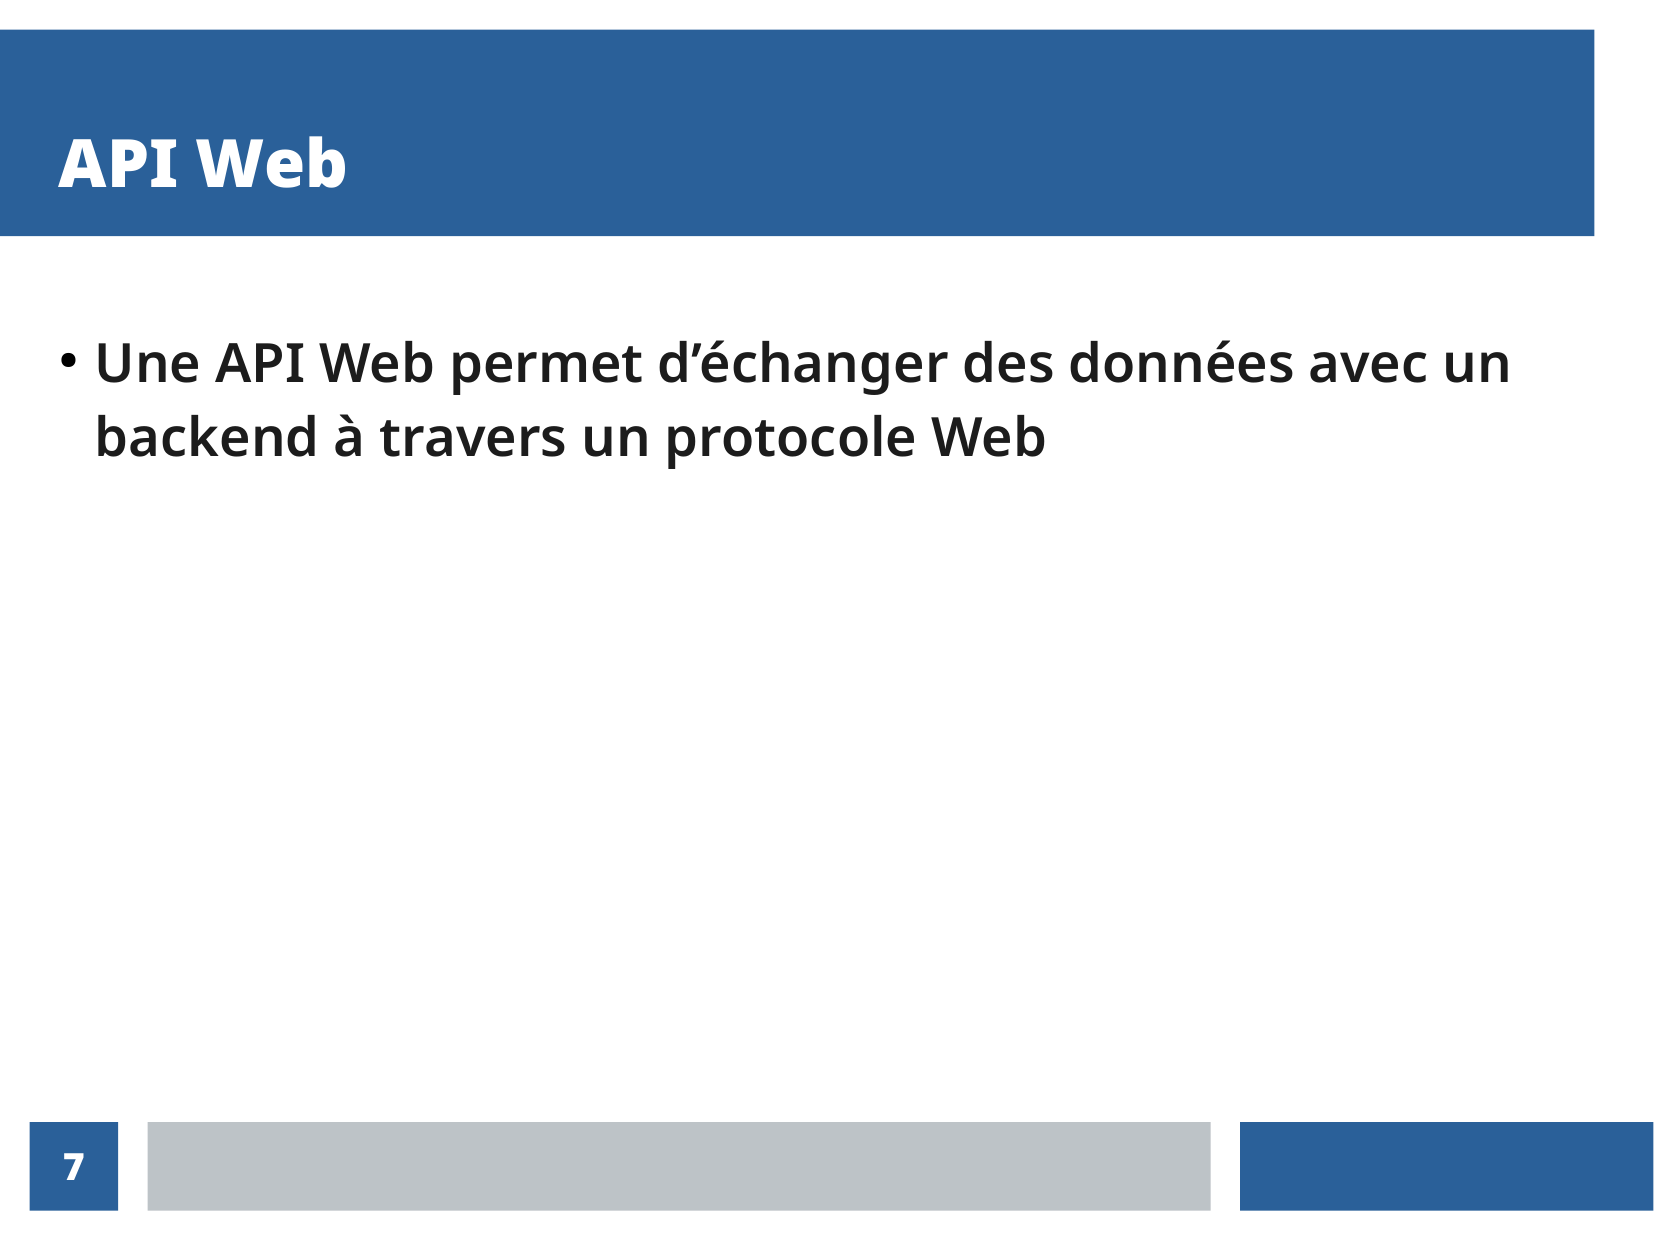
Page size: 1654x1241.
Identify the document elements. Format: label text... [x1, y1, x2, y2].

list Une API Web permet d’échanger des données avec un backend à travers un protocole Web [59, 324, 1565, 1093]
title API Web [59, 59, 1595, 207]
